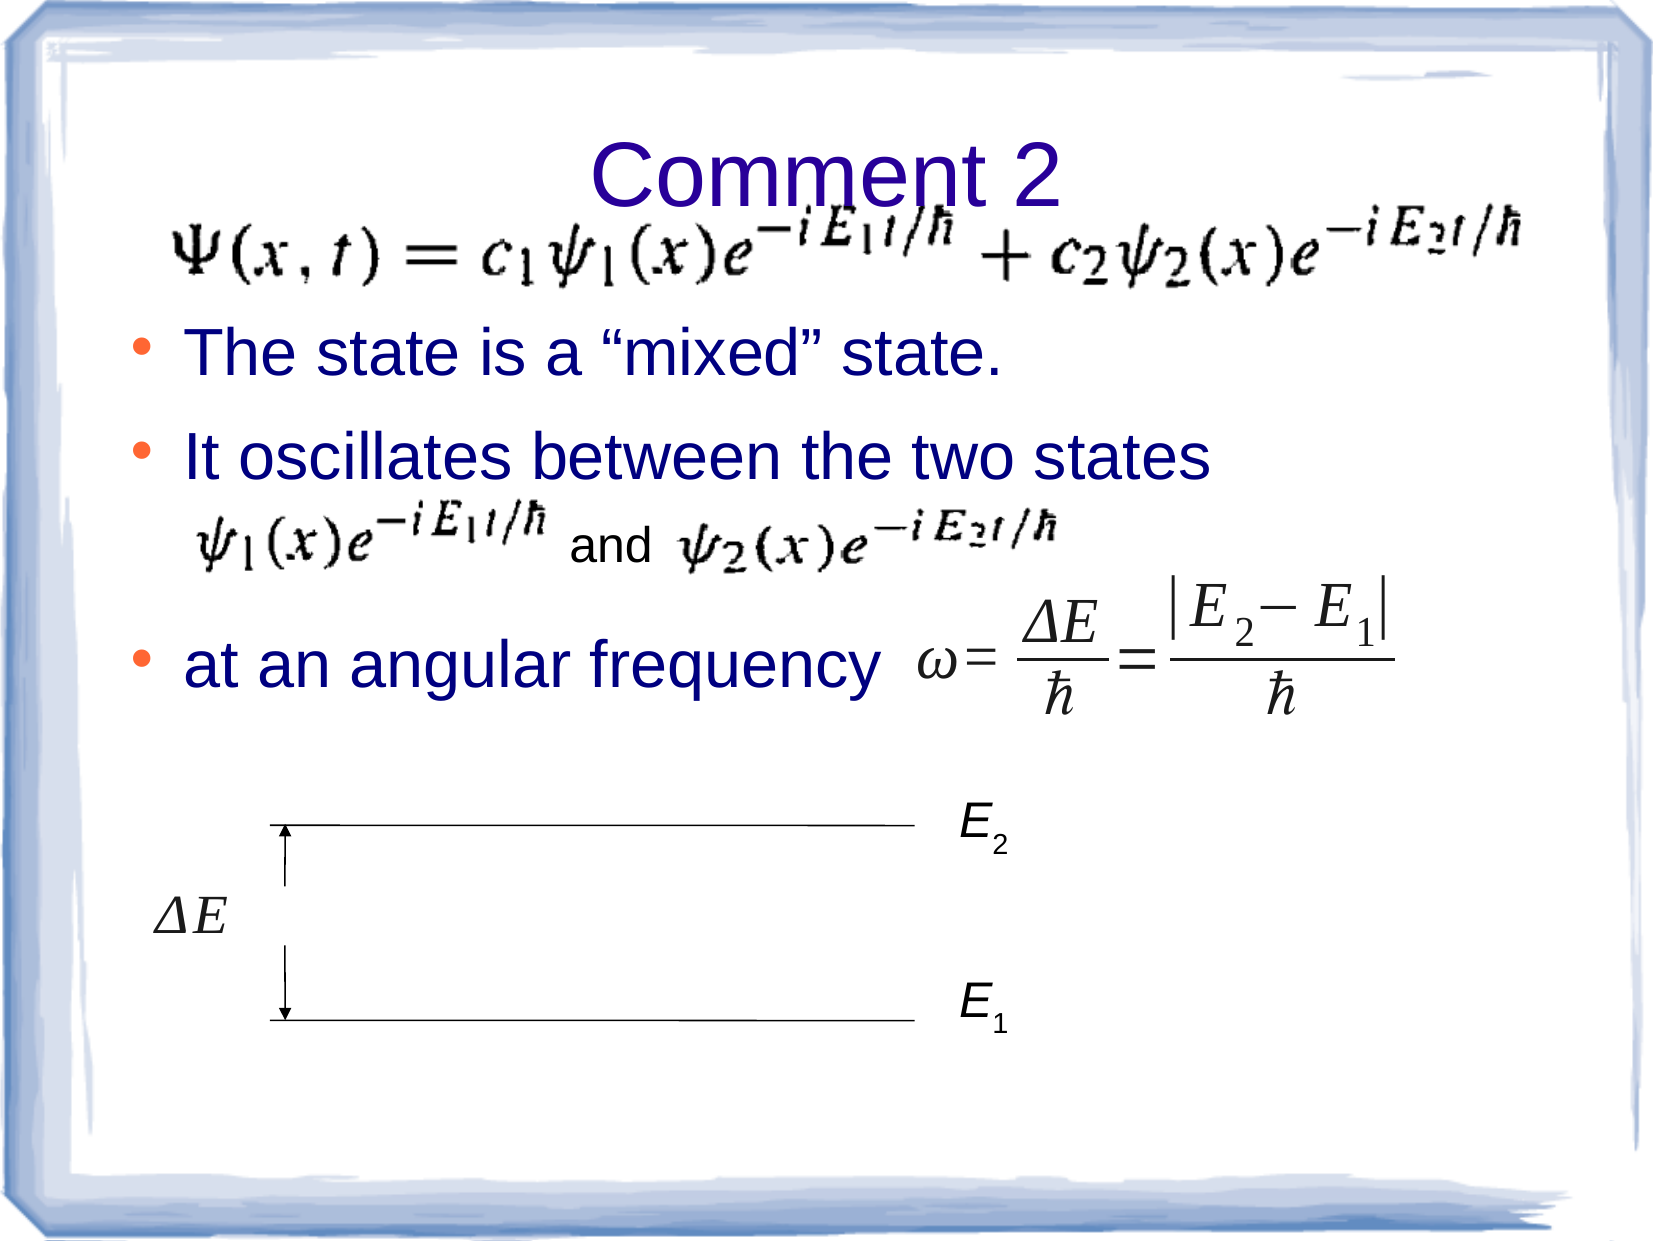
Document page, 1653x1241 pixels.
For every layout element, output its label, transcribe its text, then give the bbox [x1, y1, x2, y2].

list The state is a “mixed” state. It oscillates between the two states at an angular frequency [112, 201, 1500, 1006]
text_box and [554, 510, 855, 581]
text_box E1 [944, 960, 1200, 1047]
picture [0, 0, 1653, 1241]
chart [134, 885, 266, 959]
text_box E2 [944, 780, 1200, 867]
title Comment 2 [118, 88, 1535, 257]
chart [899, 570, 1421, 739]
